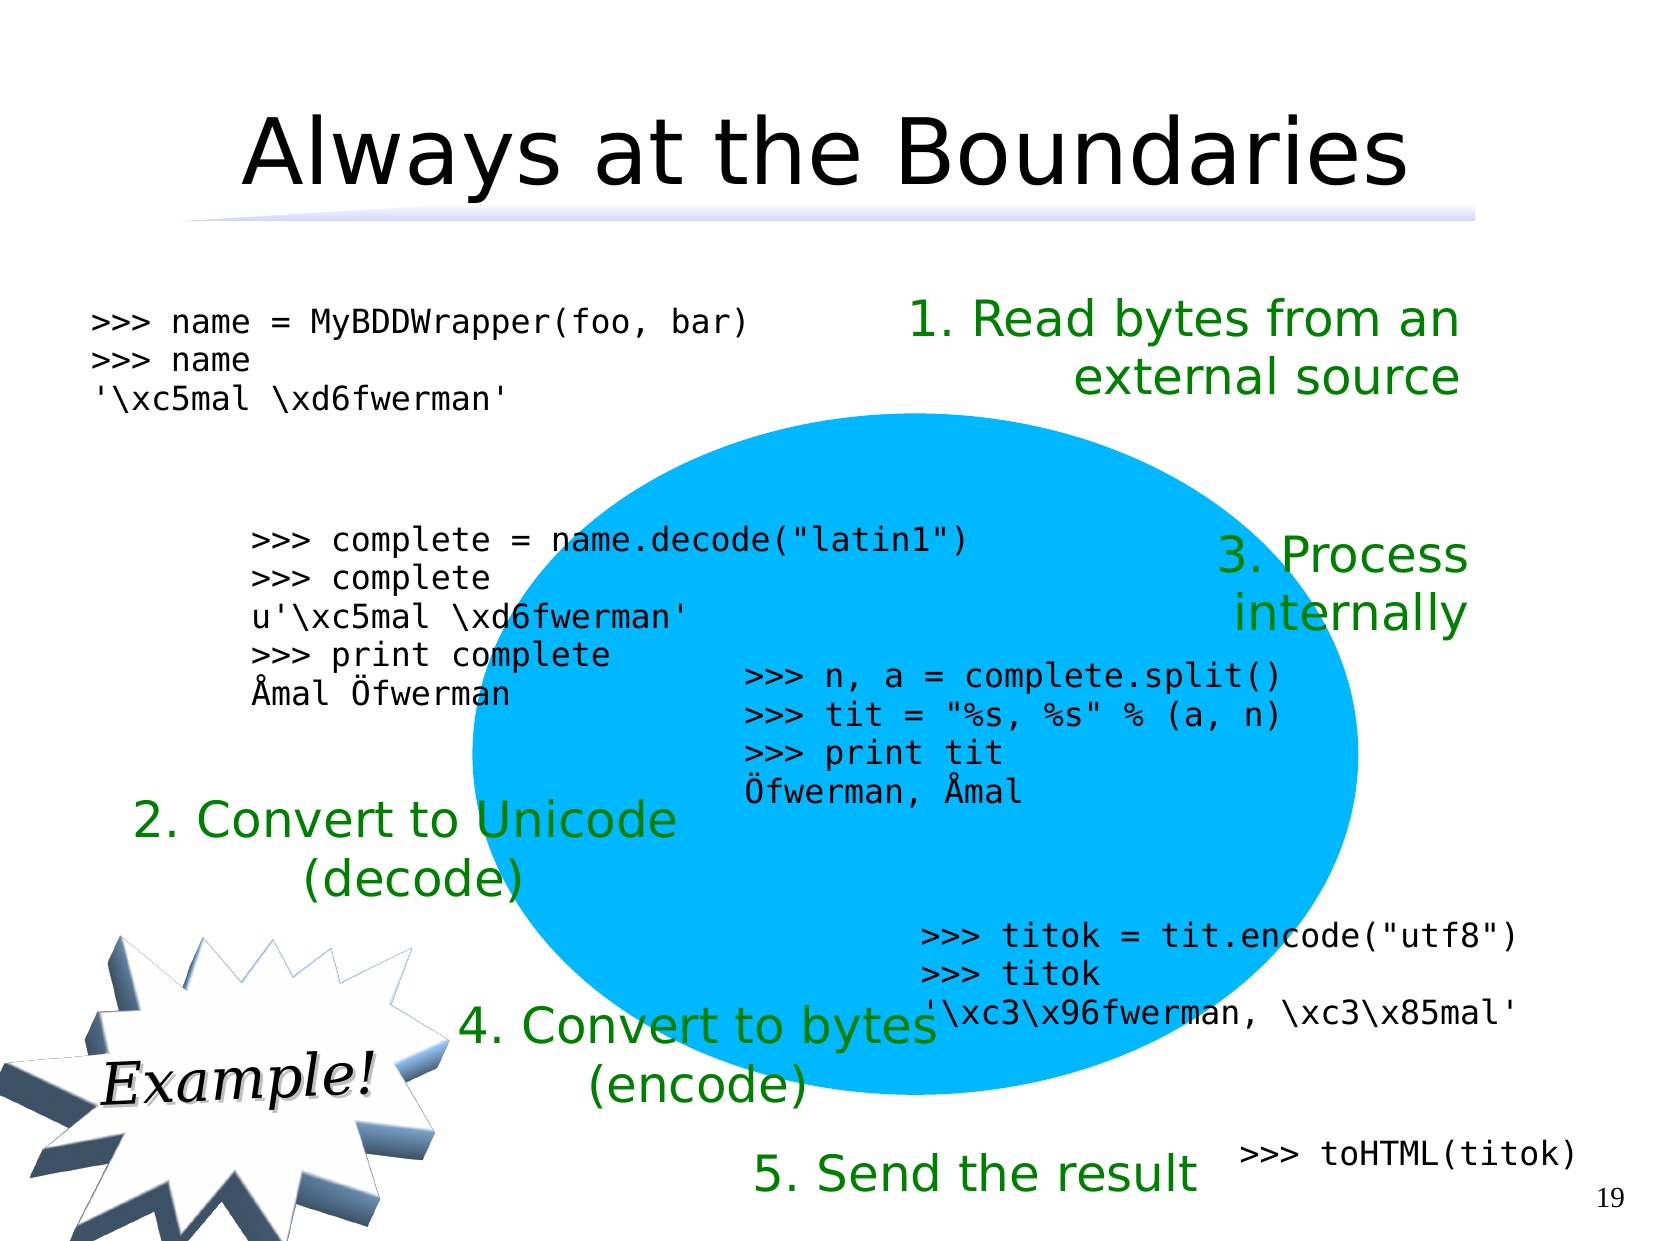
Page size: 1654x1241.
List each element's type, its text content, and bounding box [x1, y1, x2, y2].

text_box >>> toHTML(titok) [1224, 1127, 1595, 1182]
title Always at the Boundaries [82, 49, 1571, 257]
text_box 2. Convert to Unicode (decode) [118, 784, 710, 916]
text_box [472, 651, 1359, 990]
text_box [602, 413, 1235, 649]
text_box Example! [84, 1030, 402, 1204]
text_box 4. Convert to bytes (encode) [442, 990, 954, 1123]
text_box >>> complete = name.decode("latin1") >>> complete u'\xc5mal \xd6fwerman' >>> print complete Åmal Öfwerman [236, 513, 986, 723]
text_box >>> name = MyBDDWrapper(foo, bar) >>> name '\xc5mal \xd6fwerman' [76, 295, 766, 428]
text_box 3. Process internally [1201, 518, 1485, 651]
text_box [954, 1041, 1155, 1094]
text_box >>> n, a = complete.split() >>> tit = "%s, %s" % (a, n) >>> print tit Öfwerman, Åmal [729, 649, 1300, 821]
text_box 5. Send the result [738, 1137, 1213, 1211]
text_box 1. Read bytes from an external source [892, 282, 1477, 414]
text_box >>> titok = tit.encode("utf8") >>> titok '\xc3\x96fwerman, \xc3\x85mal' [905, 909, 1536, 1041]
